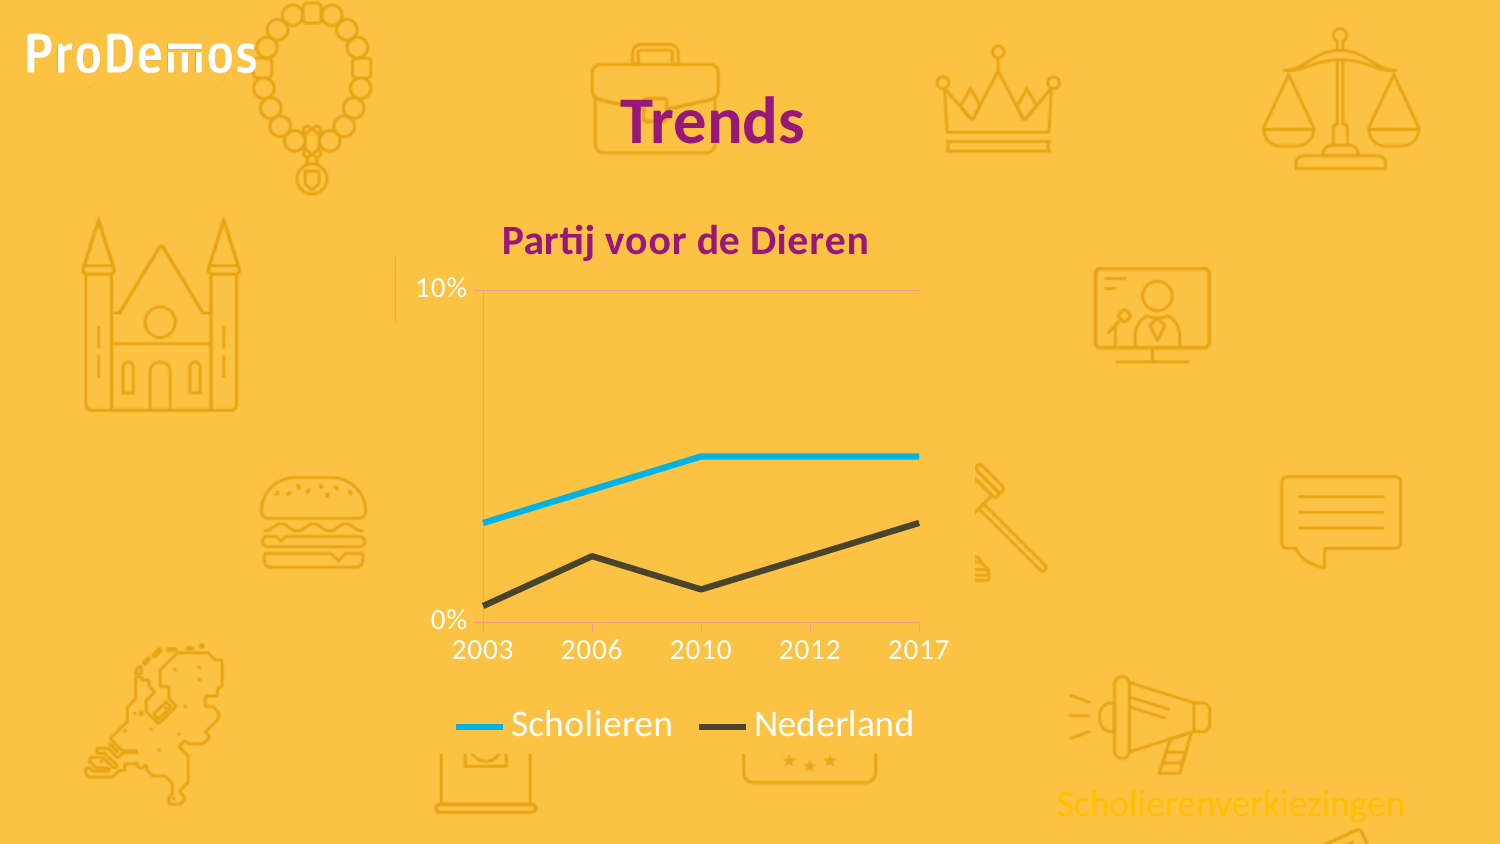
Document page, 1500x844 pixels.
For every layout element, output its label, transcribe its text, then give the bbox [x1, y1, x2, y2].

chart [395, 191, 976, 754]
picture [4, 0, 277, 88]
text_box Trends [620, 74, 827, 178]
text_box Scholierenverkiezingen [1041, 771, 1488, 823]
